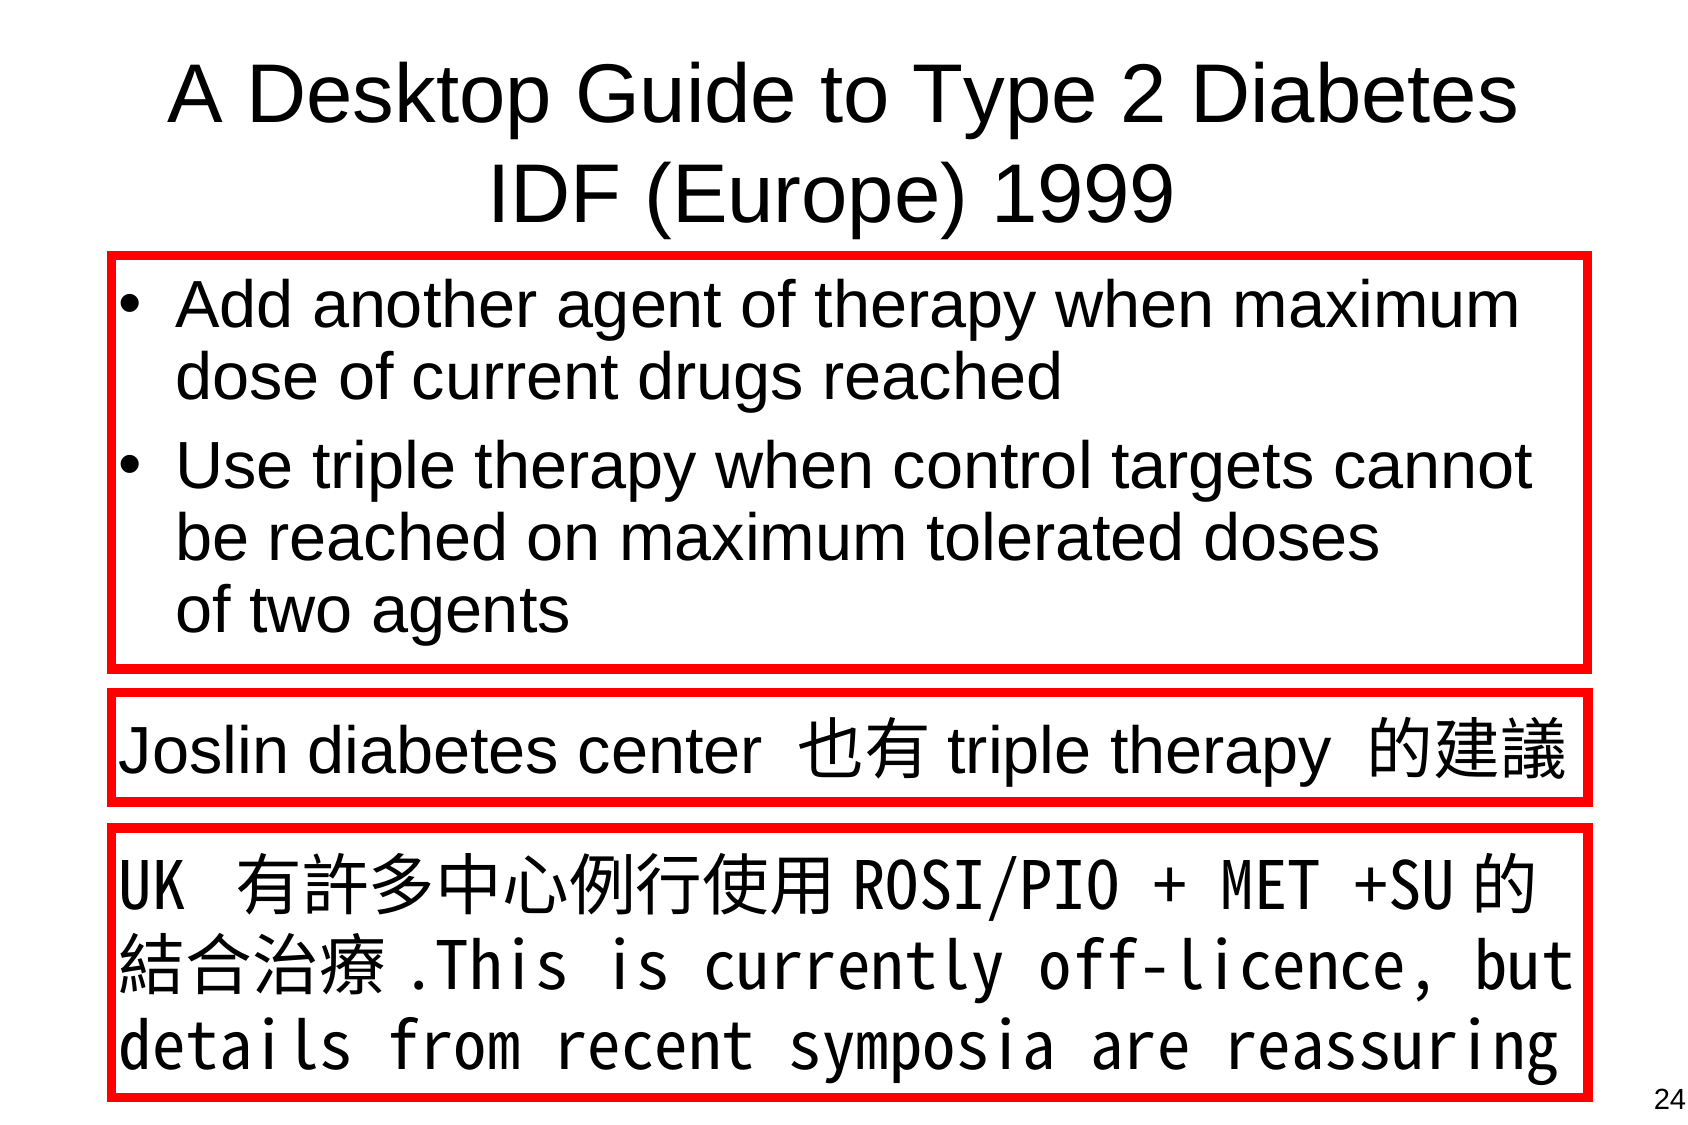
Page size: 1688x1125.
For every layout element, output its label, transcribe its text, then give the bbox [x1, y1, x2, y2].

list Add another agent of therapy when maximum dose of current drugs reached Use triple therapy when control targets cannot be reached on maximum tolerated doses of two agents [111, 255, 1588, 669]
title A Desktop Guide to Type 2 Diabetes IDF (Europe) 1999 [84, 45, 1604, 233]
text_box UK 有許多中心例行使用ROSI/PIO + MET +SU的結合治療.This is currently off-licence, but details from recent symposia are reassuring [111, 828, 1588, 1098]
text_box Joslin diabetes center 也有triple therapy 的建議 [111, 692, 1588, 802]
